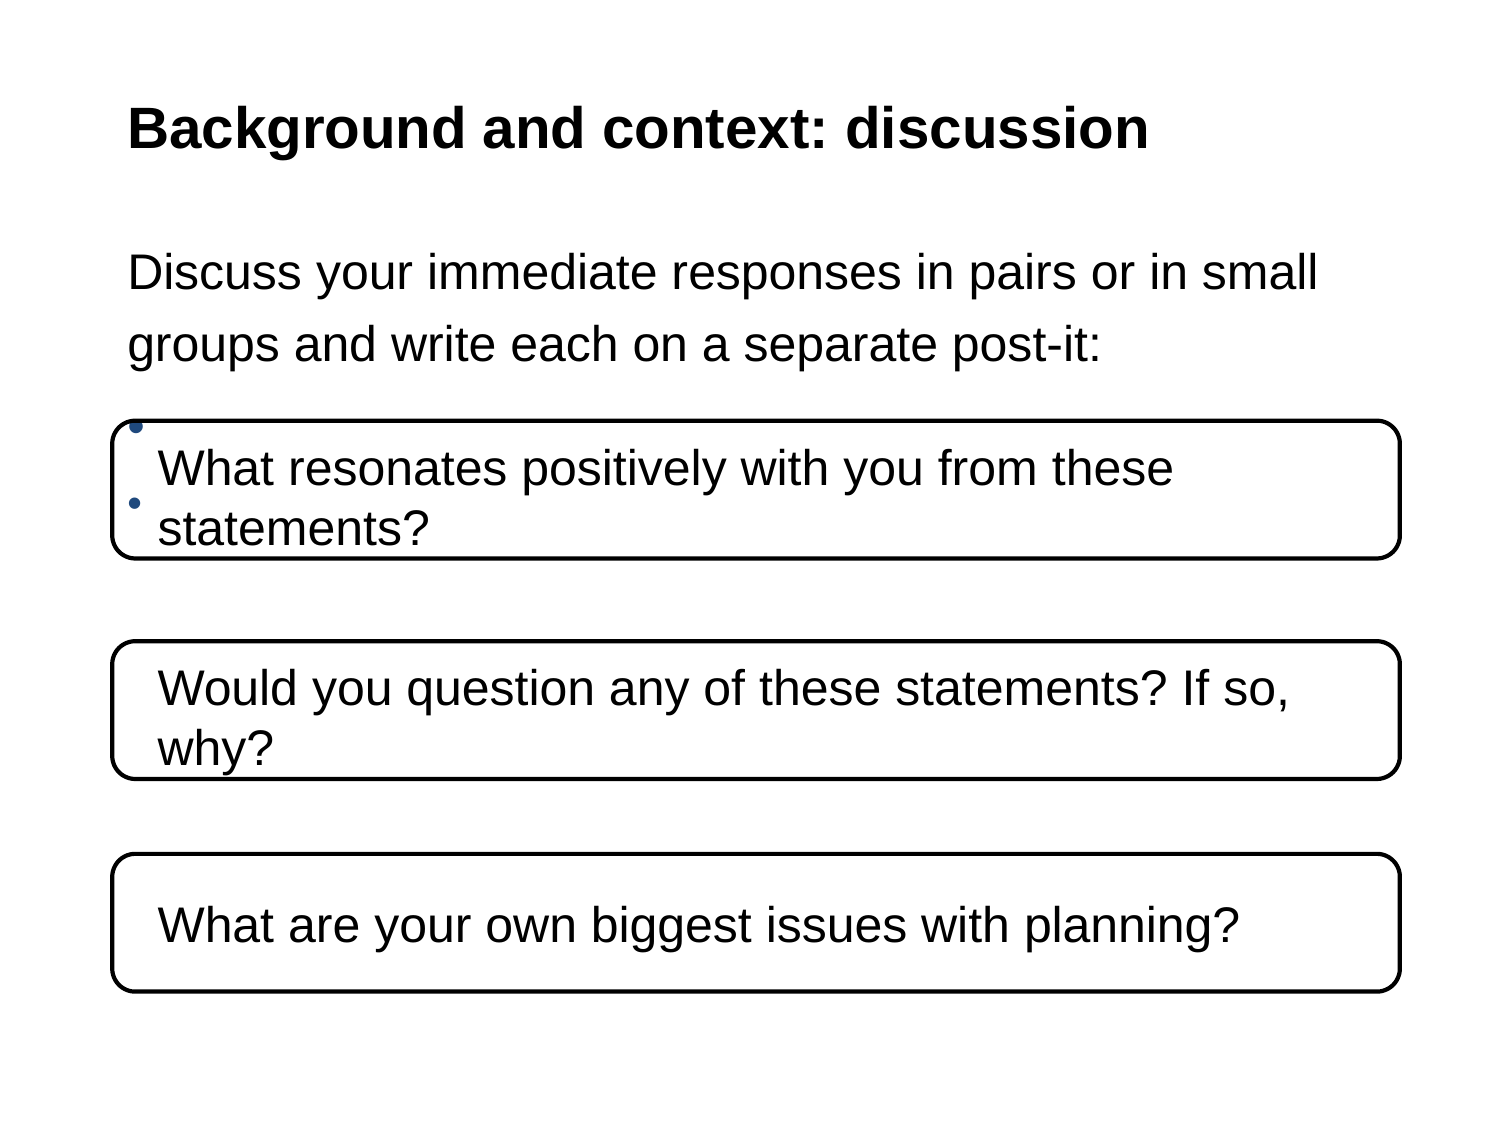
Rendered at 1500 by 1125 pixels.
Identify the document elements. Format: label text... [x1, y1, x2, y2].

title Background and context: discussion [112, 54, 1388, 197]
text_box What are your own biggest issues with planning? [112, 853, 1400, 992]
list Discuss your immediate responses in pairs or in small groups and write each on a separate post-it: [112, 219, 1388, 409]
text_box What resonates positively with you from these statements? [112, 420, 1400, 559]
text_box Would you question any of these statements? If so, why? [112, 641, 1400, 779]
